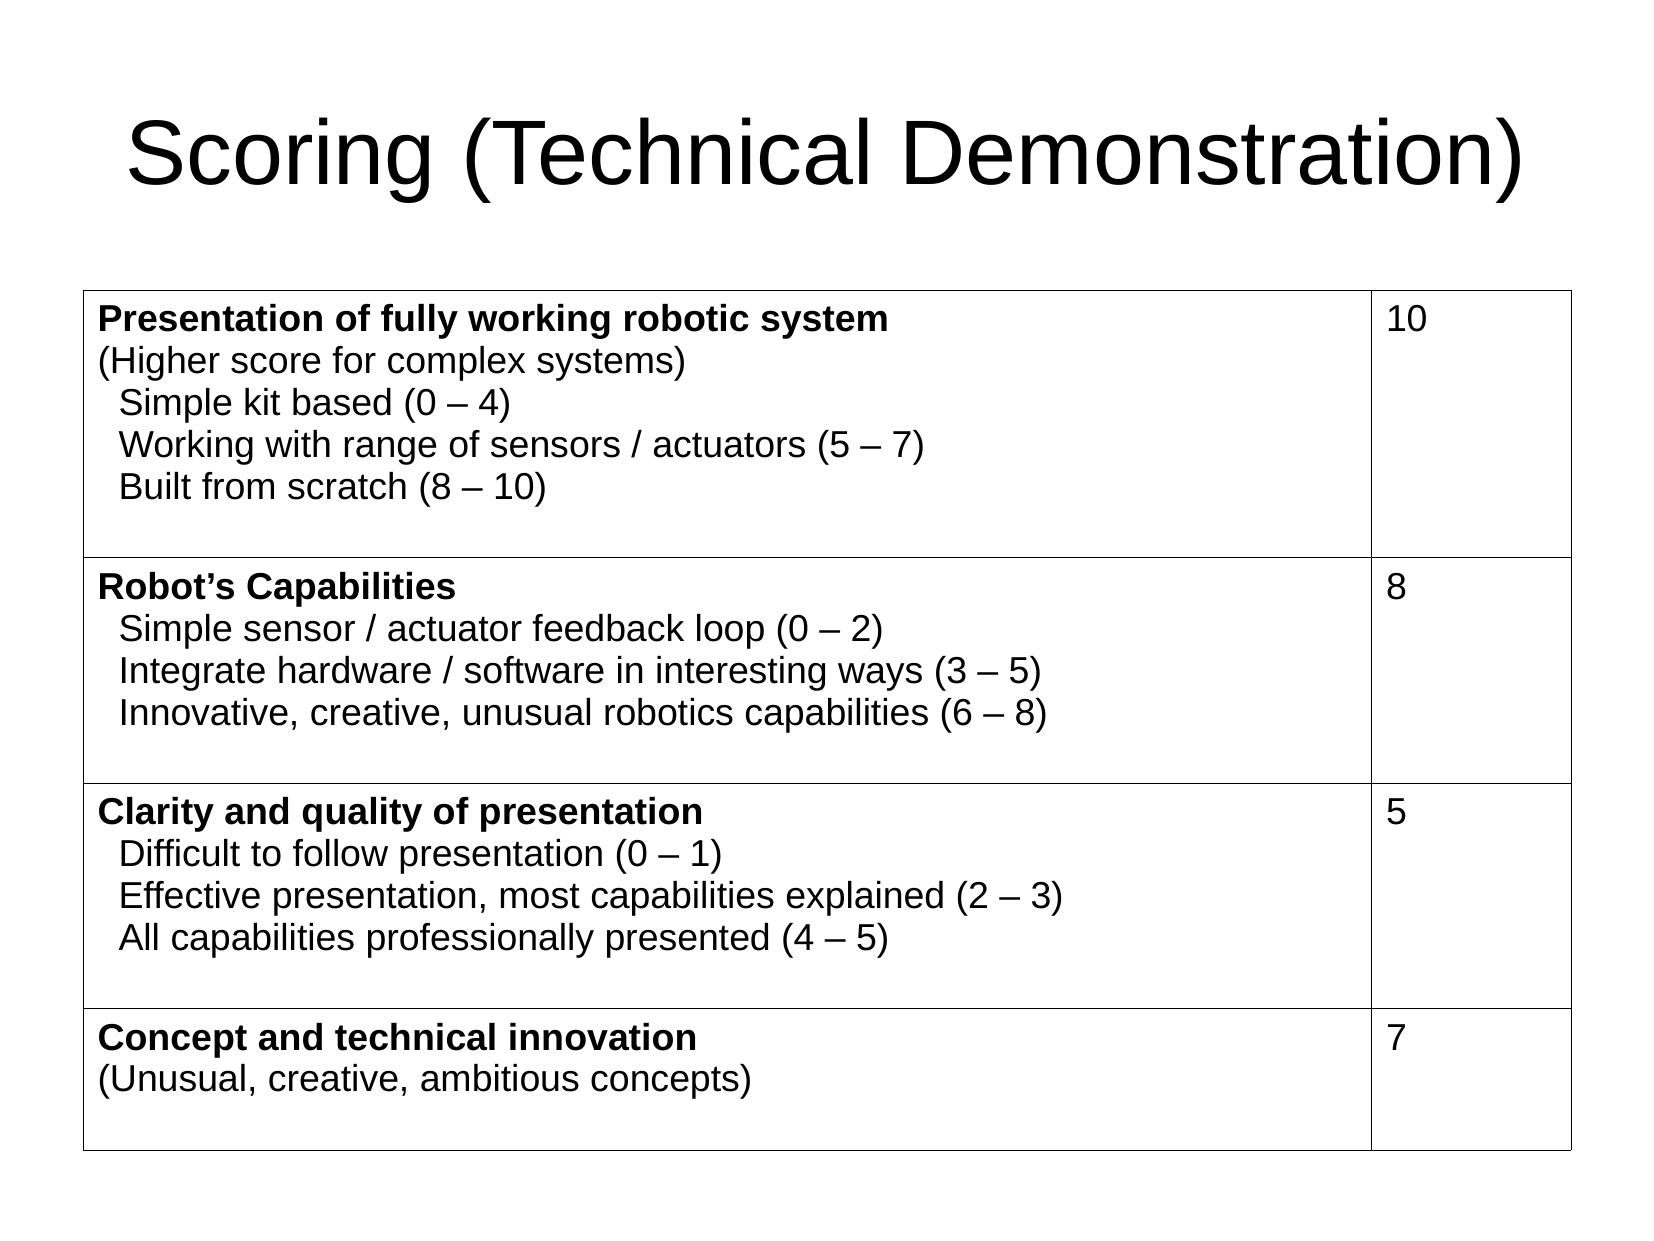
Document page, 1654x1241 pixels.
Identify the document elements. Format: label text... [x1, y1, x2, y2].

table_header Presentation of fully working robotic system (Higher score for complex systems) Simple kit based (0 – 4) Working with range of sensors / actuators (5 – 7) Built from scratch (8 – 10) [84, 291, 1371, 557]
table_cell 5 [1372, 784, 1571, 1008]
table_cell Concept and technical innovation (Unusual, creative, ambitious concepts) [84, 1009, 1371, 1150]
table_cell Robot’s Capabilities Simple sensor / actuator feedback loop (0 – 2) Integrate hardware / software in interesting ways (3 – 5) Innovative, creative, unusual robotics capabilities (6 – 8) [84, 558, 1371, 783]
table_header 10 [1372, 291, 1571, 557]
table_cell 7 [1372, 1009, 1571, 1150]
title Scoring (Technical Demonstration) [82, 49, 1571, 257]
table_cell Clarity and quality of presentation Difficult to follow presentation (0 – 1) Effective presentation, most capabilities explained (2 – 3) All capabilities professionally presented (4 – 5) [84, 784, 1371, 1008]
table_cell 8 [1372, 558, 1571, 783]
